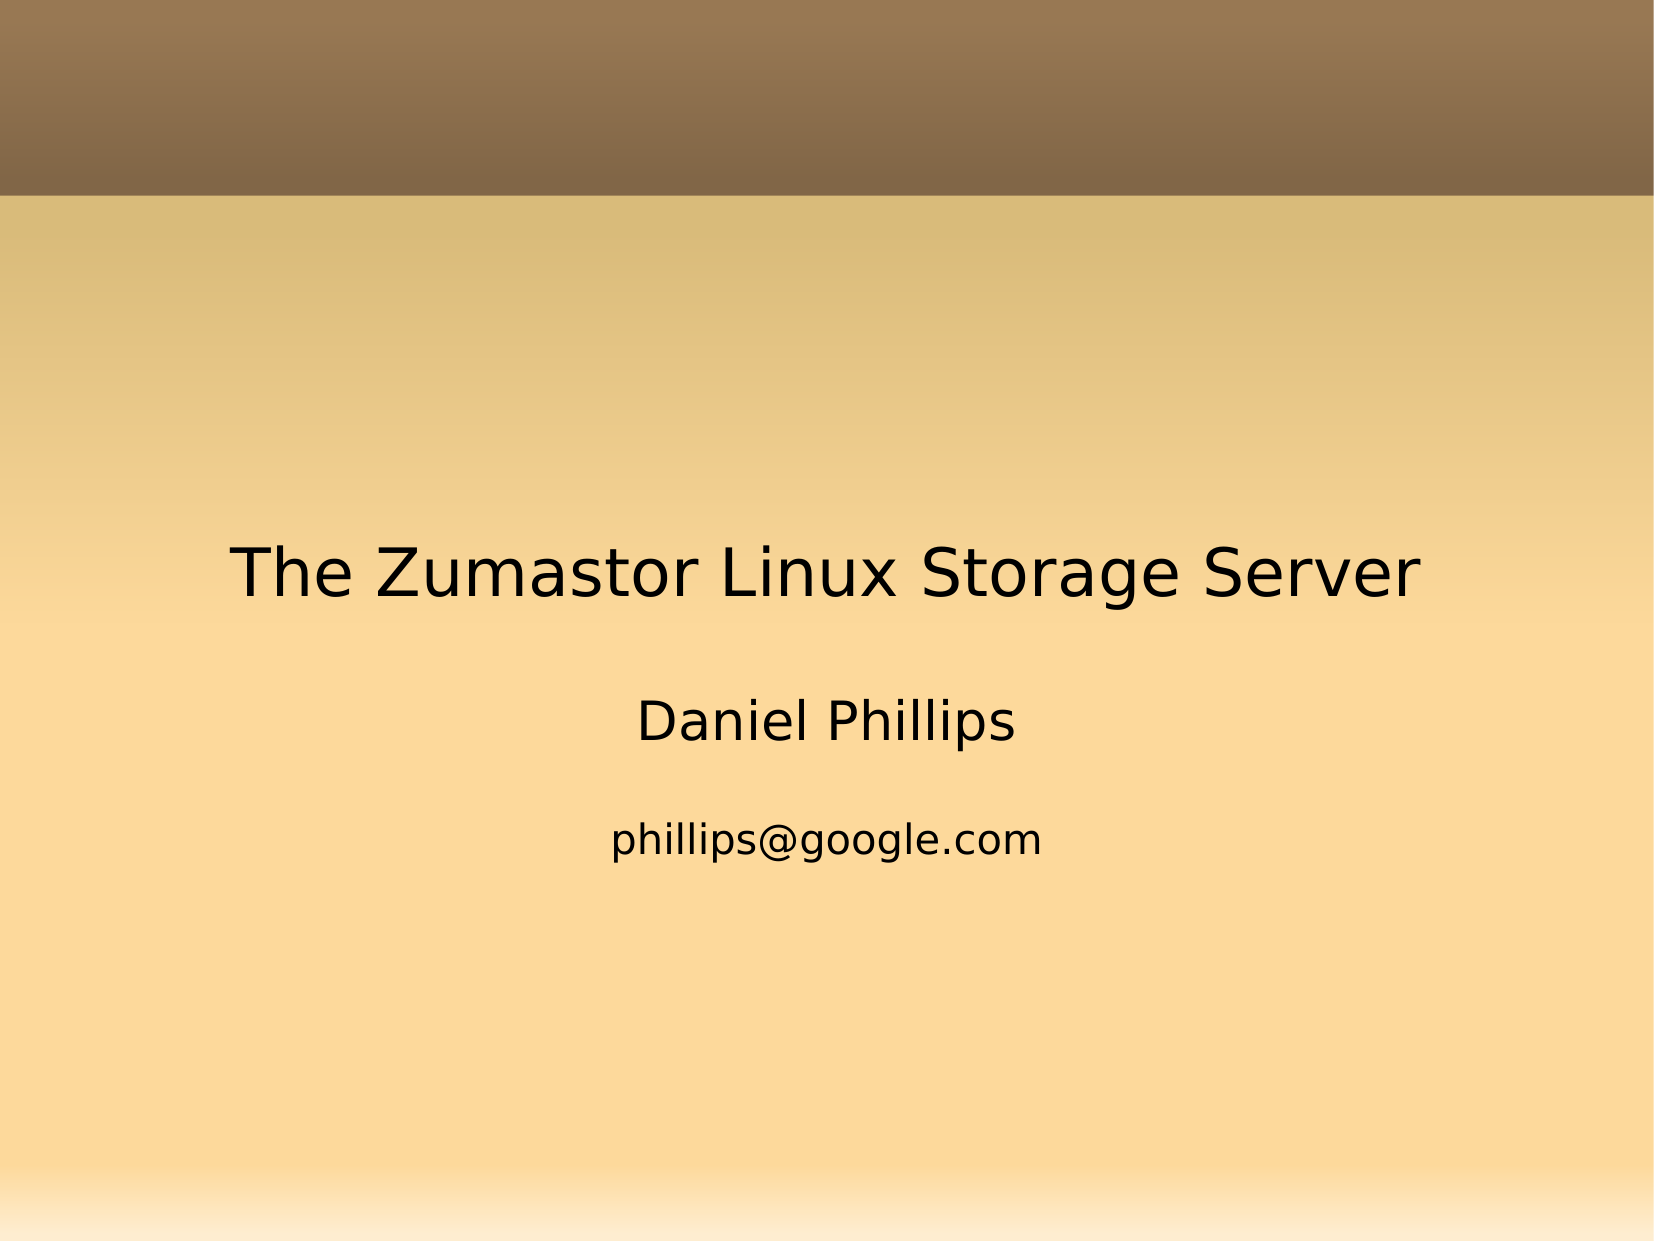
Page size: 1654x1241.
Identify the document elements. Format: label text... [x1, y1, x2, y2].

picture [0, 0, 1654, 1241]
subtitle The Zumastor Linux Storage Server Daniel Phillips phillips@google.com [82, 290, 1571, 1109]
title [59, 0, 1595, 497]
